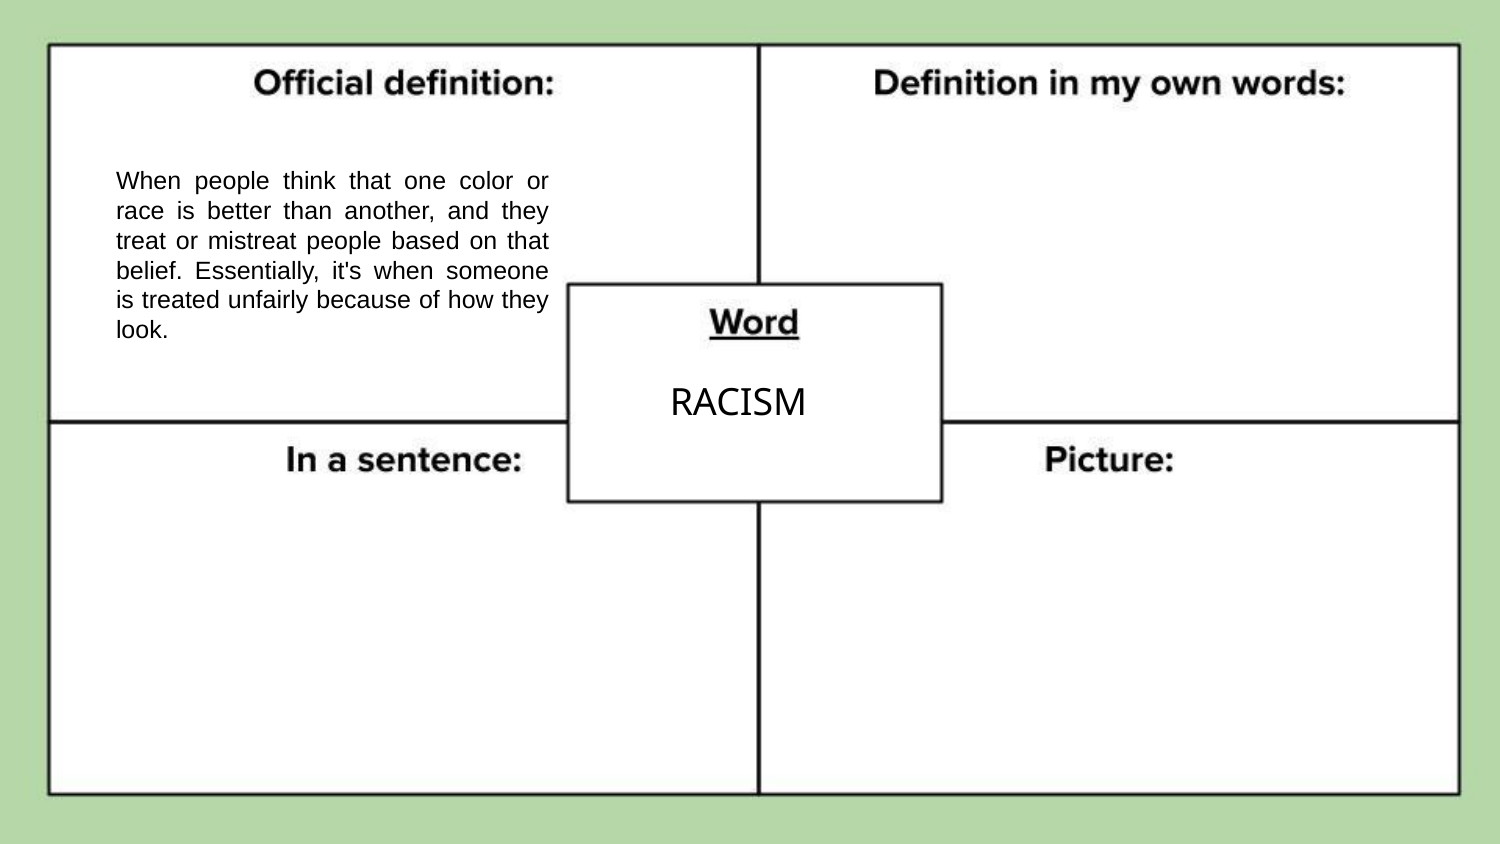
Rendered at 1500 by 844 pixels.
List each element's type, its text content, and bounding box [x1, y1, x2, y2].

picture [0, 0, 1500, 844]
text_box When people think that one color or race is better than another, and they treat or mistreat people based on that belief. Essentially, it's when someone is treated unfairly because of how they look. [101, 149, 566, 359]
text_box RACISM [654, 363, 870, 439]
